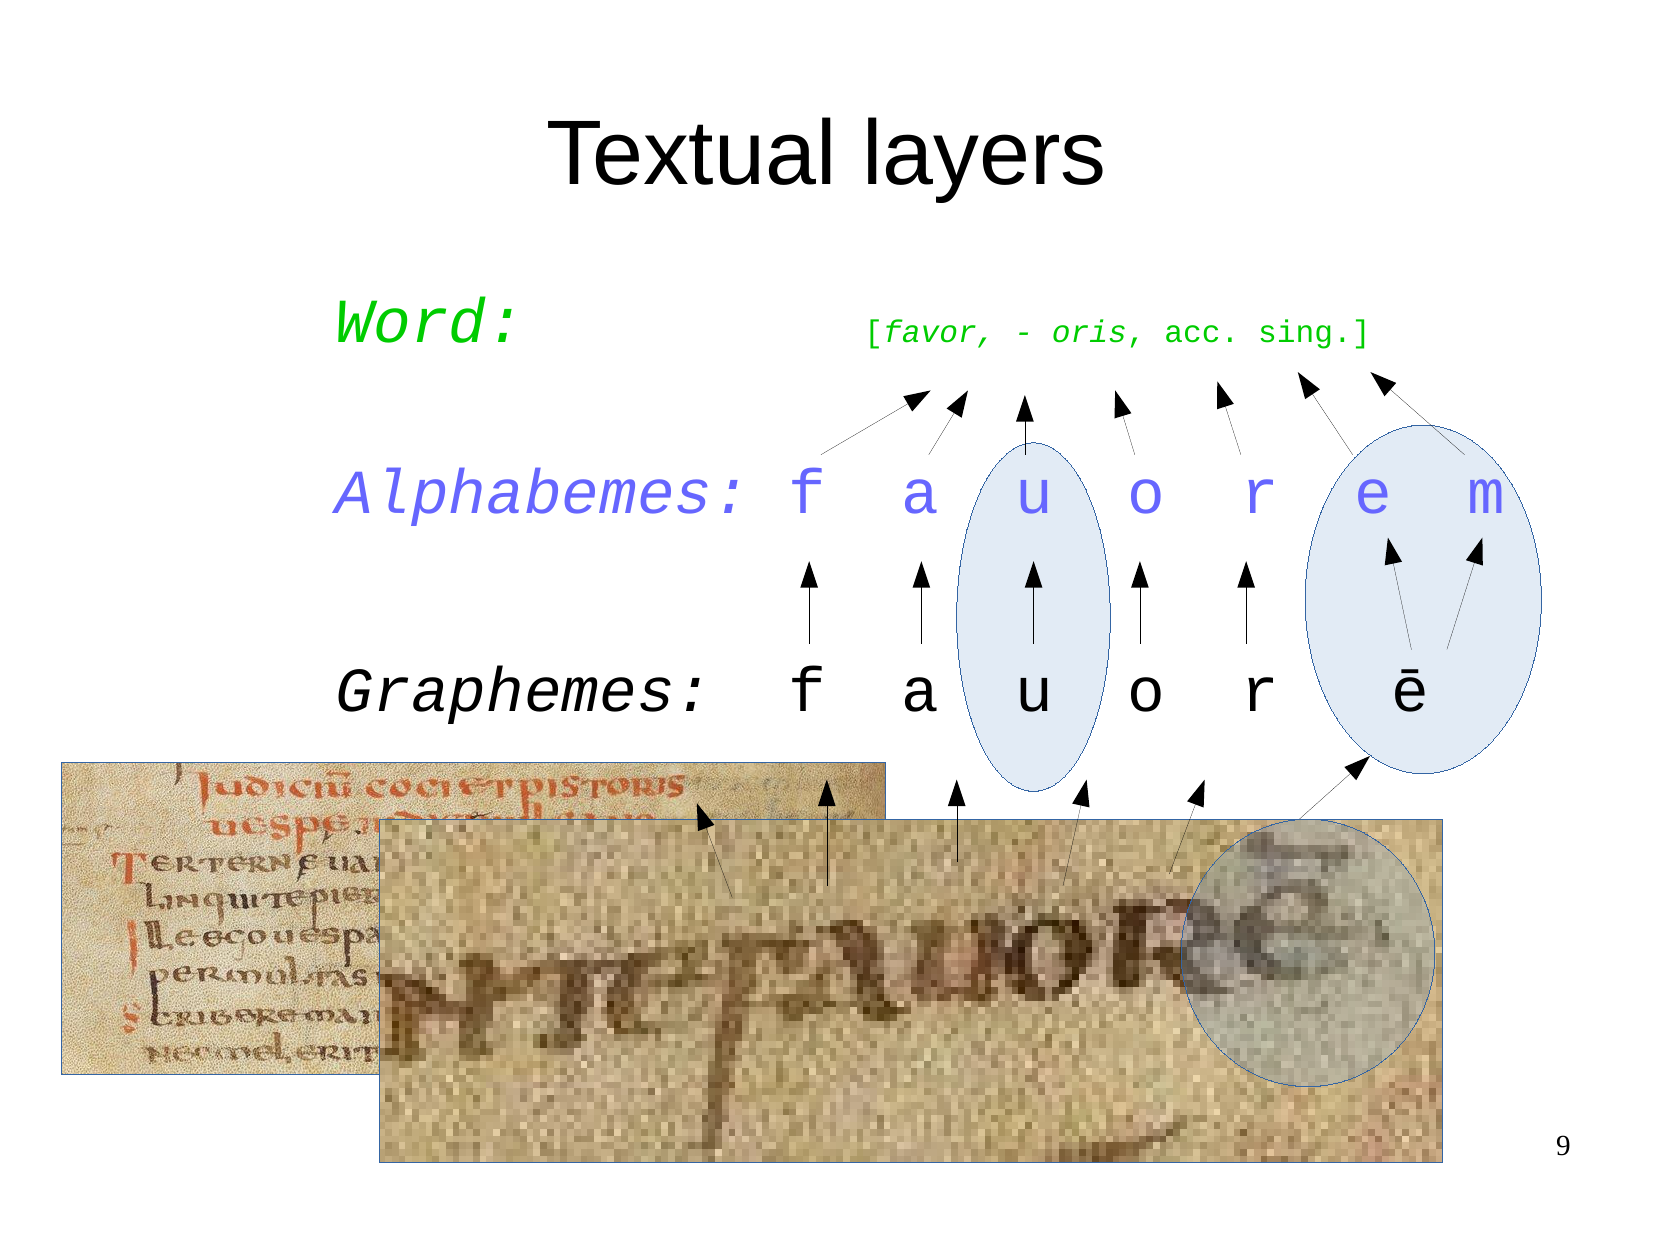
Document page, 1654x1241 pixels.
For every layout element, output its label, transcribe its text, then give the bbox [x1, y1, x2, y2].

text_box [1006, 780, 1061, 792]
picture [61, 762, 1443, 1163]
list Word: [favor, - oris, acc. sing.] Alphabemes: f a u o r e m Graphemes: f a u o r ē [269, 290, 1538, 780]
text_box [1538, 557, 1542, 641]
text_box [1181, 819, 1435, 1087]
title Textual layers [82, 49, 1571, 257]
